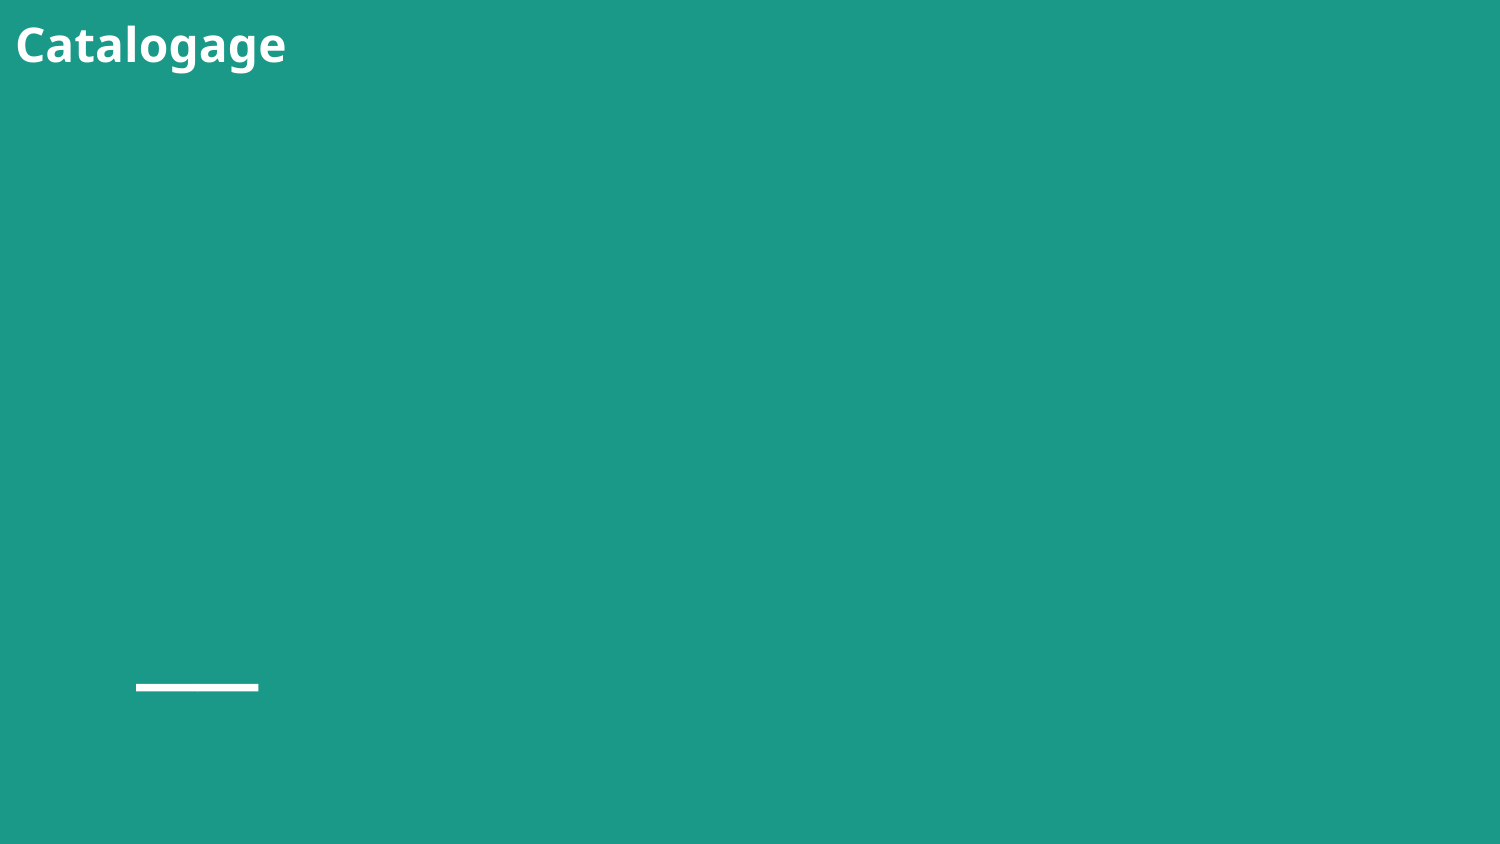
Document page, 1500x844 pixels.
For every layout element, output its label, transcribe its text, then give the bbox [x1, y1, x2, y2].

title Catalogage [0, 0, 542, 127]
